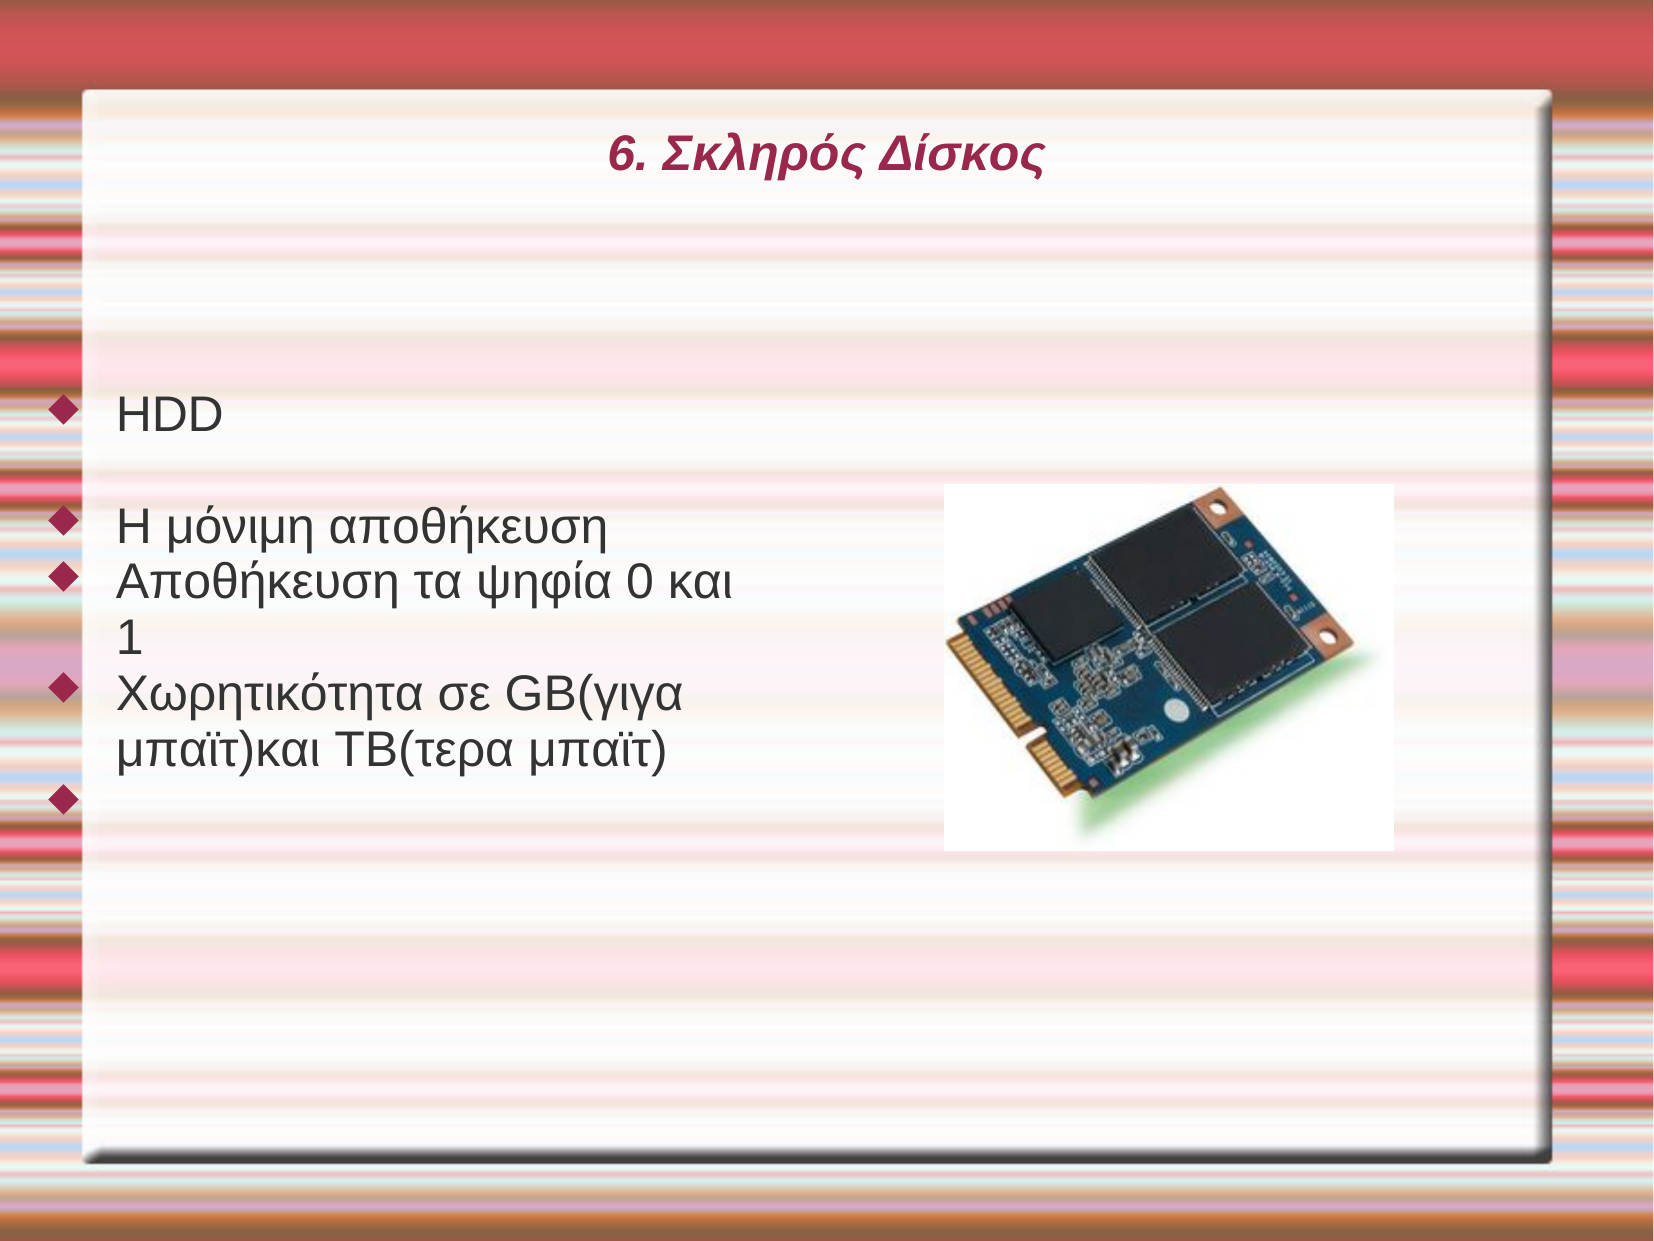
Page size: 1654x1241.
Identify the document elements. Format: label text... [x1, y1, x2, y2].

title 6. Σκληρός Δίσκος [82, 49, 1571, 257]
list HDD Η μόνιμη αποθήκευση Αποθήκευση τα ψηφία 0 και 1 Χωρητικότητα σε GB(γιγα μπαϊτ)και TB(τερα μπαϊτ) [33, 330, 745, 1241]
picture [0, 0, 1654, 1241]
